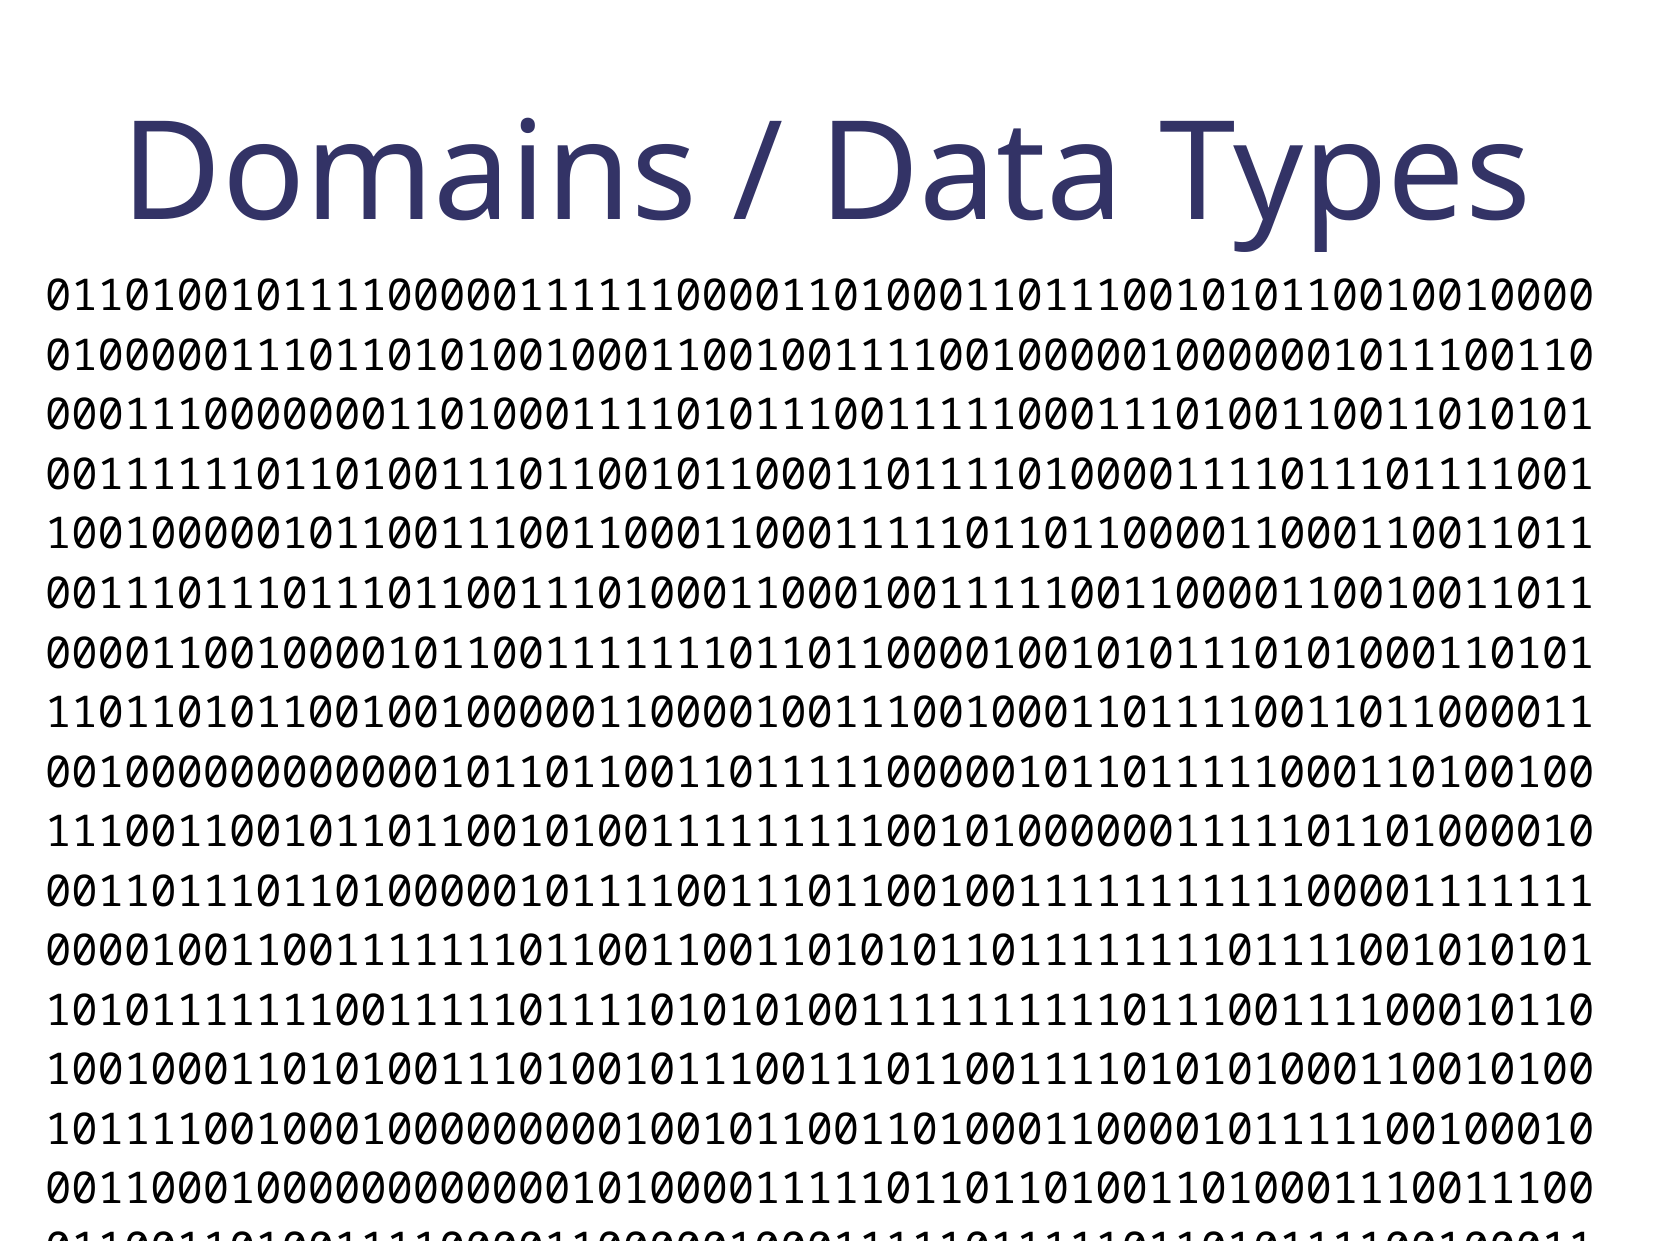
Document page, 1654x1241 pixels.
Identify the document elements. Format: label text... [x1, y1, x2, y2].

subtitle 01101001011110000011111100001101000110111001010110010010000 01000001110110101001000110010011110010000010000001011100110 00011100000001101000111101011100111110001110100110011010101 00111111011010011101100101100011011110100001111011101111001 10010000010110011100110001100011111011011000011000110011011 00111011101110110011101000110001001111100110000110010011011 00001100100001011001111111011011000010010101110101000110101 1101101011001001000001100001001110010001101111001101100001100100000000000010110110011011111000001011011111000110100100 11100110010110110010100111111111001010000001111101101000010 00110111011010000010111100111011001001111111111100001111111 00001001100111111101100110011010101101111111101111001010101 10101111111001111101111010101001111111111011100111100010110 10010001101010011101001011100111011001111010101000110010100 10111100100010000000001001011001101000110000101111100100010 00110001000000000000101000011111011011010011010001110011100 01100110100111100001100000100011111011111011010111100100011 00001001000001001001001110111111001110001000000000100000010 00111011101101100010001111010011111011001000010100100010100 [45, 264, 1613, 1201]
title Domains / Data Types [4, 70, 1651, 263]
